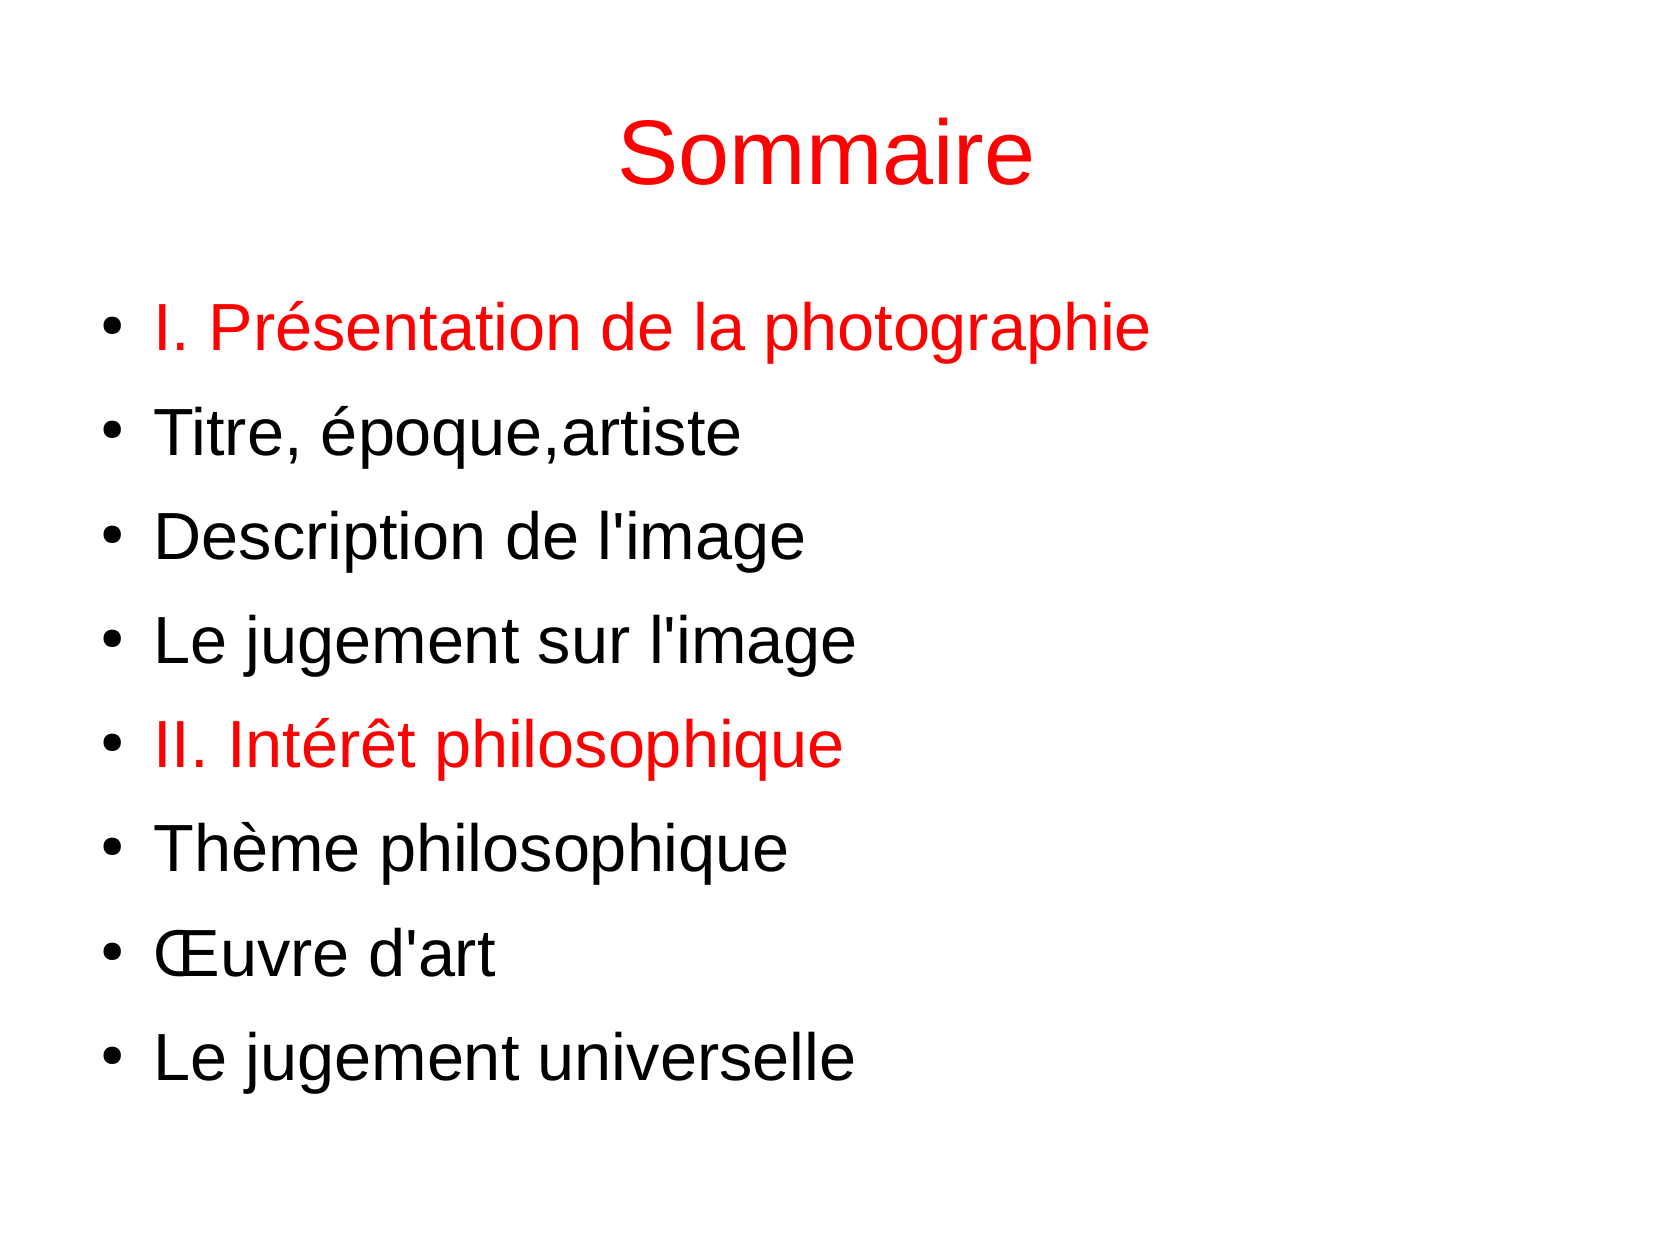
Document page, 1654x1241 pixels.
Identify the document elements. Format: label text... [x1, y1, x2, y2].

title Sommaire [82, 49, 1571, 257]
list I. Présentation de la photographie Titre, époque,artiste Description de l'image Le jugement sur l'image II. Intérêt philosophique Thème philosophique Œuvre d'art Le jugement universelle [82, 290, 1571, 1109]
